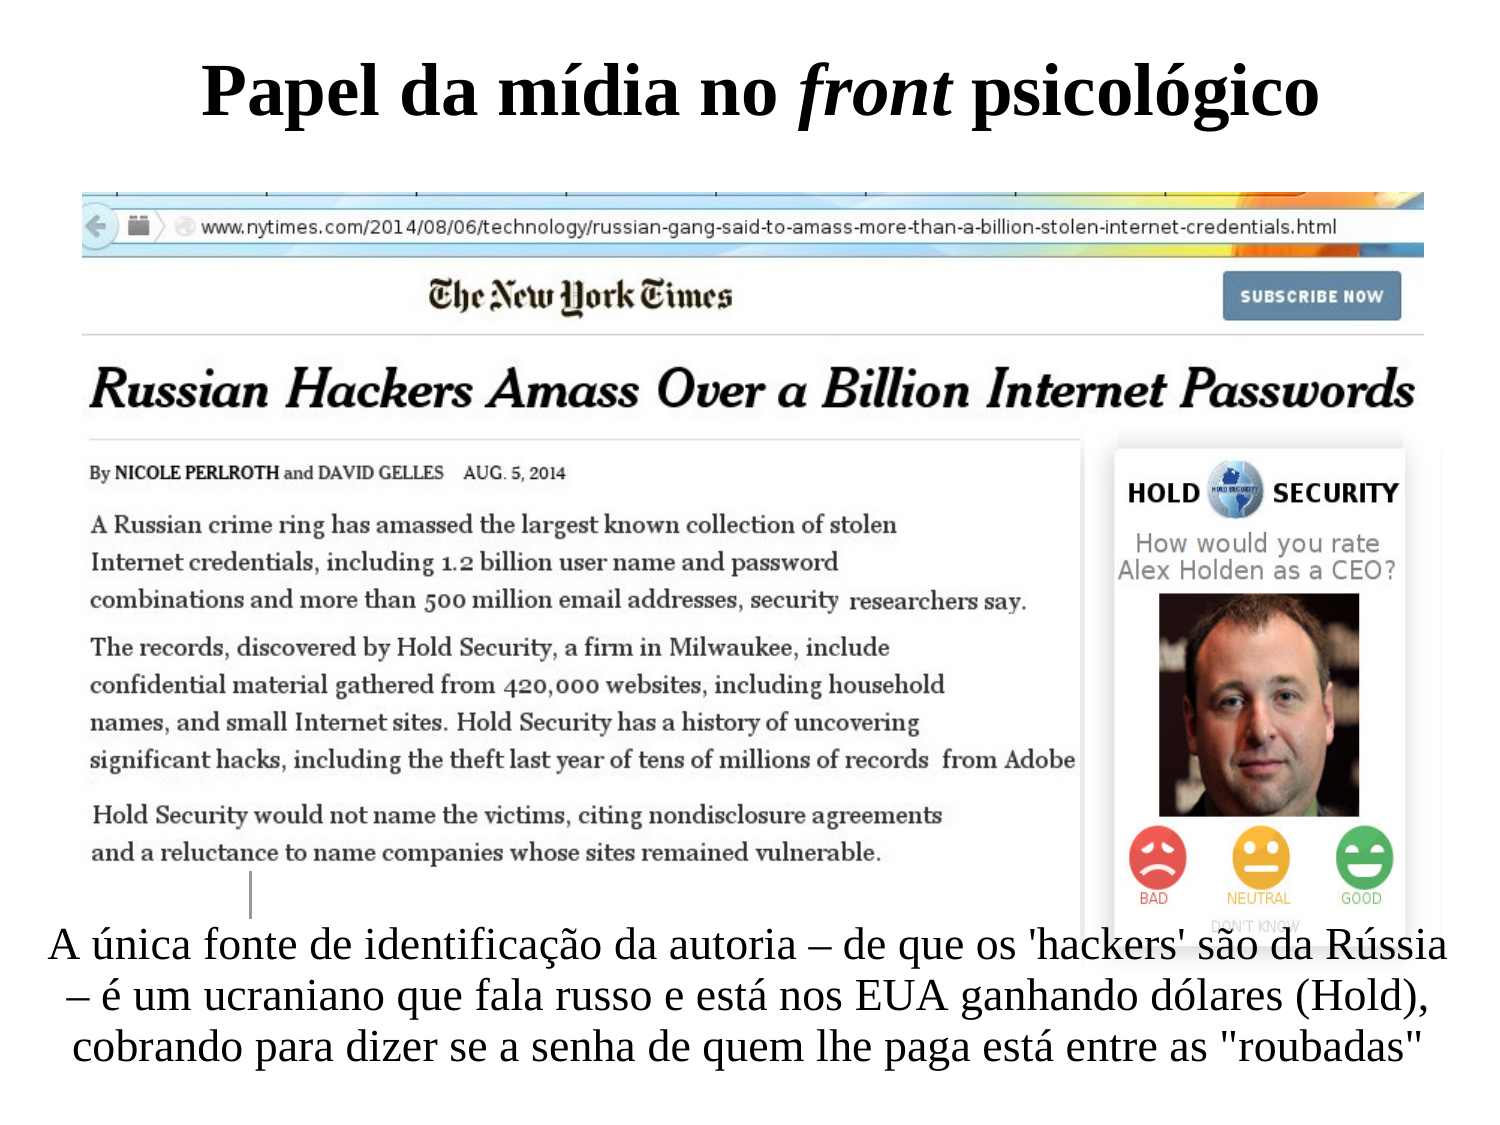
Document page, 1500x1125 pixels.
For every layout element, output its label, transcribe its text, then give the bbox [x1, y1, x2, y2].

title Papel da mídia no front psicológico [97, 15, 1426, 166]
subtitle A única fonte de identificação da autoria – de que os 'hackers' são da Rússia – é um ucraniano que fala russo e está nos EUA ganhando dólares (Hold), cobrando para dizer se a senha de quem lhe paga está entre as "roubadas" [39, 918, 1460, 1072]
picture [82, 192, 1442, 918]
